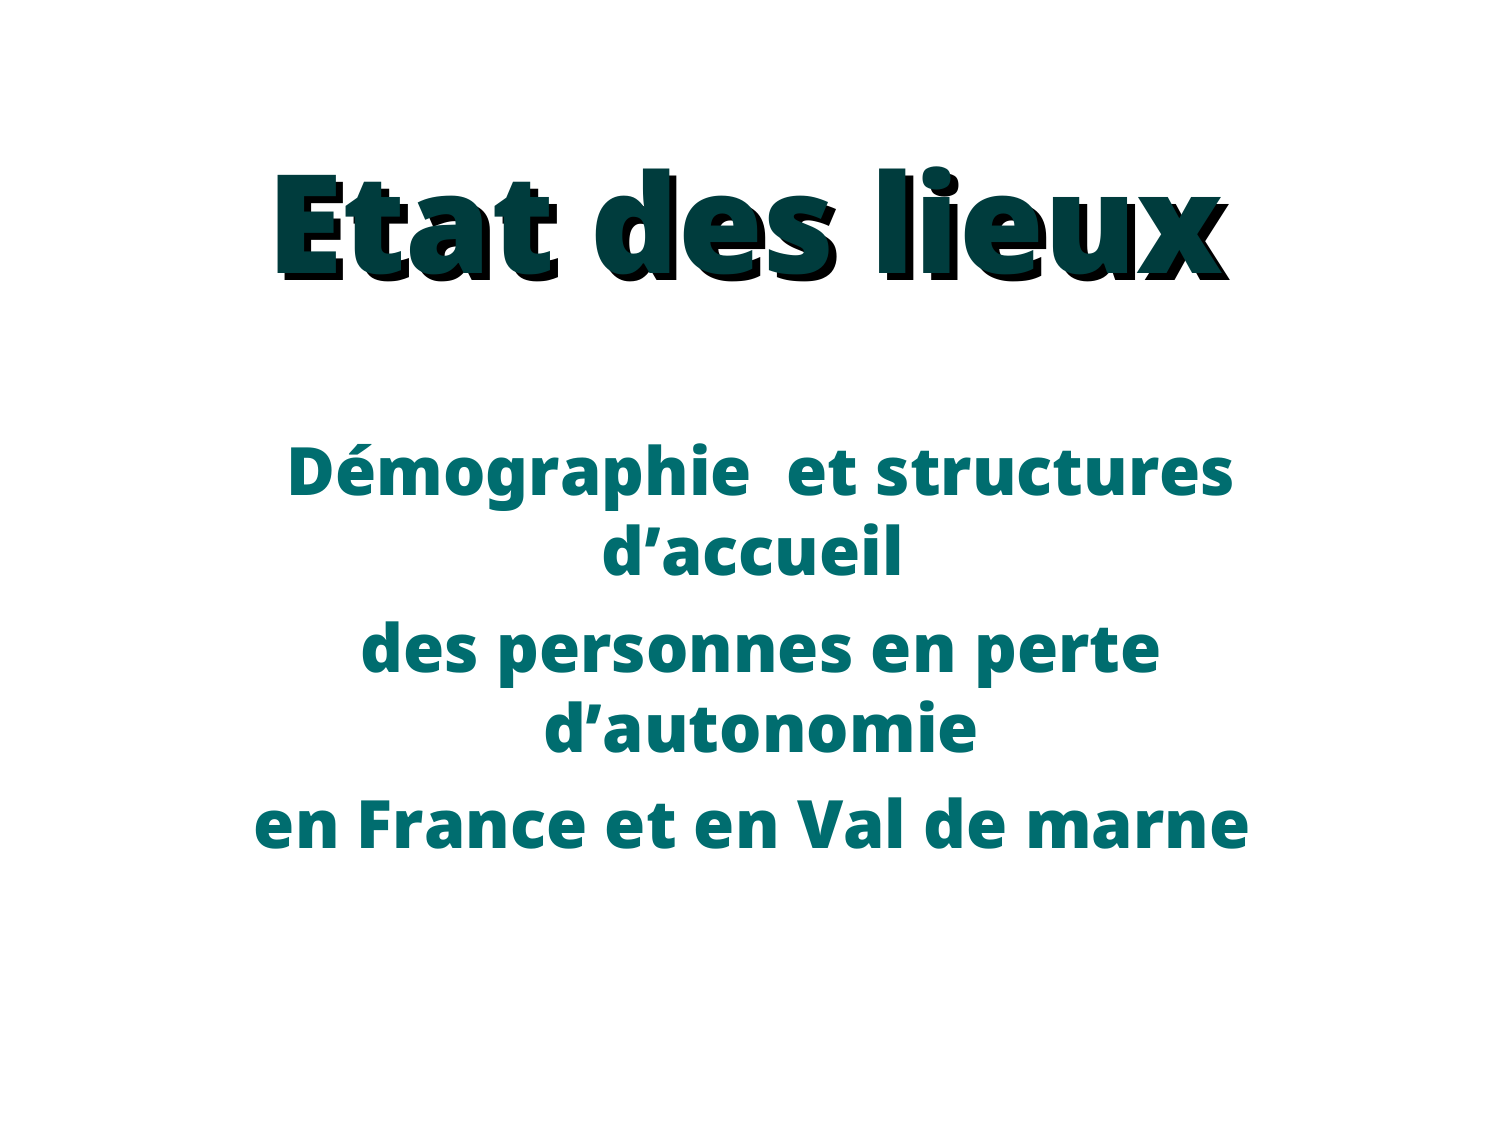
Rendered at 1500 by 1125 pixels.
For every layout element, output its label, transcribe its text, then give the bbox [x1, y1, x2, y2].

subtitle Démographie et structures d’accueil des personnes en perte d’autonomie en France et en Val de marne [236, 421, 1287, 709]
title Etat des lieux [126, 206, 1402, 395]
